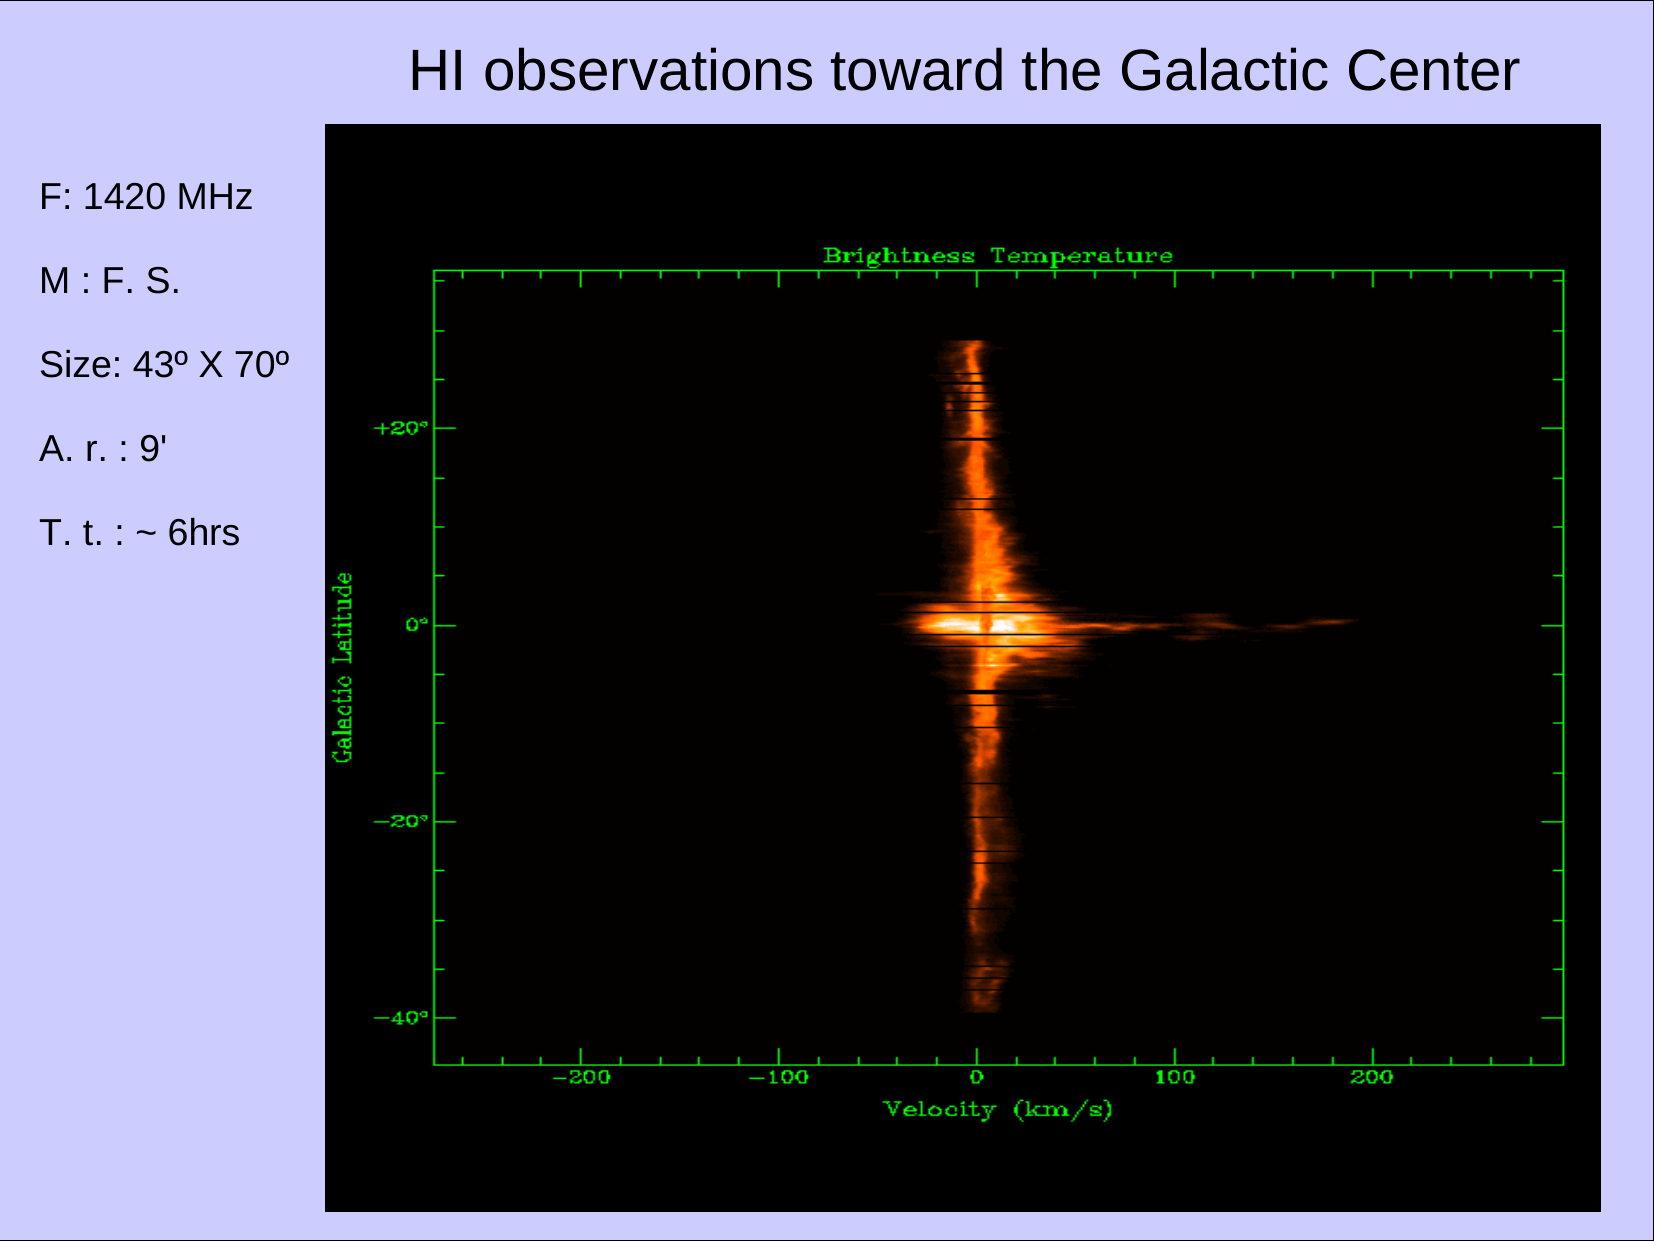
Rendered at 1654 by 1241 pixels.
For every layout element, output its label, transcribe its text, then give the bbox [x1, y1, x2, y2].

text_box [0, 0, 1654, 1241]
text_box F: 1420 MHz M : F. S. Size: 43º X 70º A. r. : 9' T. t. : ~ 6hrs [24, 168, 316, 603]
picture [325, 124, 1601, 1212]
text_box HI observations toward the Galactic Center [394, 30, 1535, 110]
